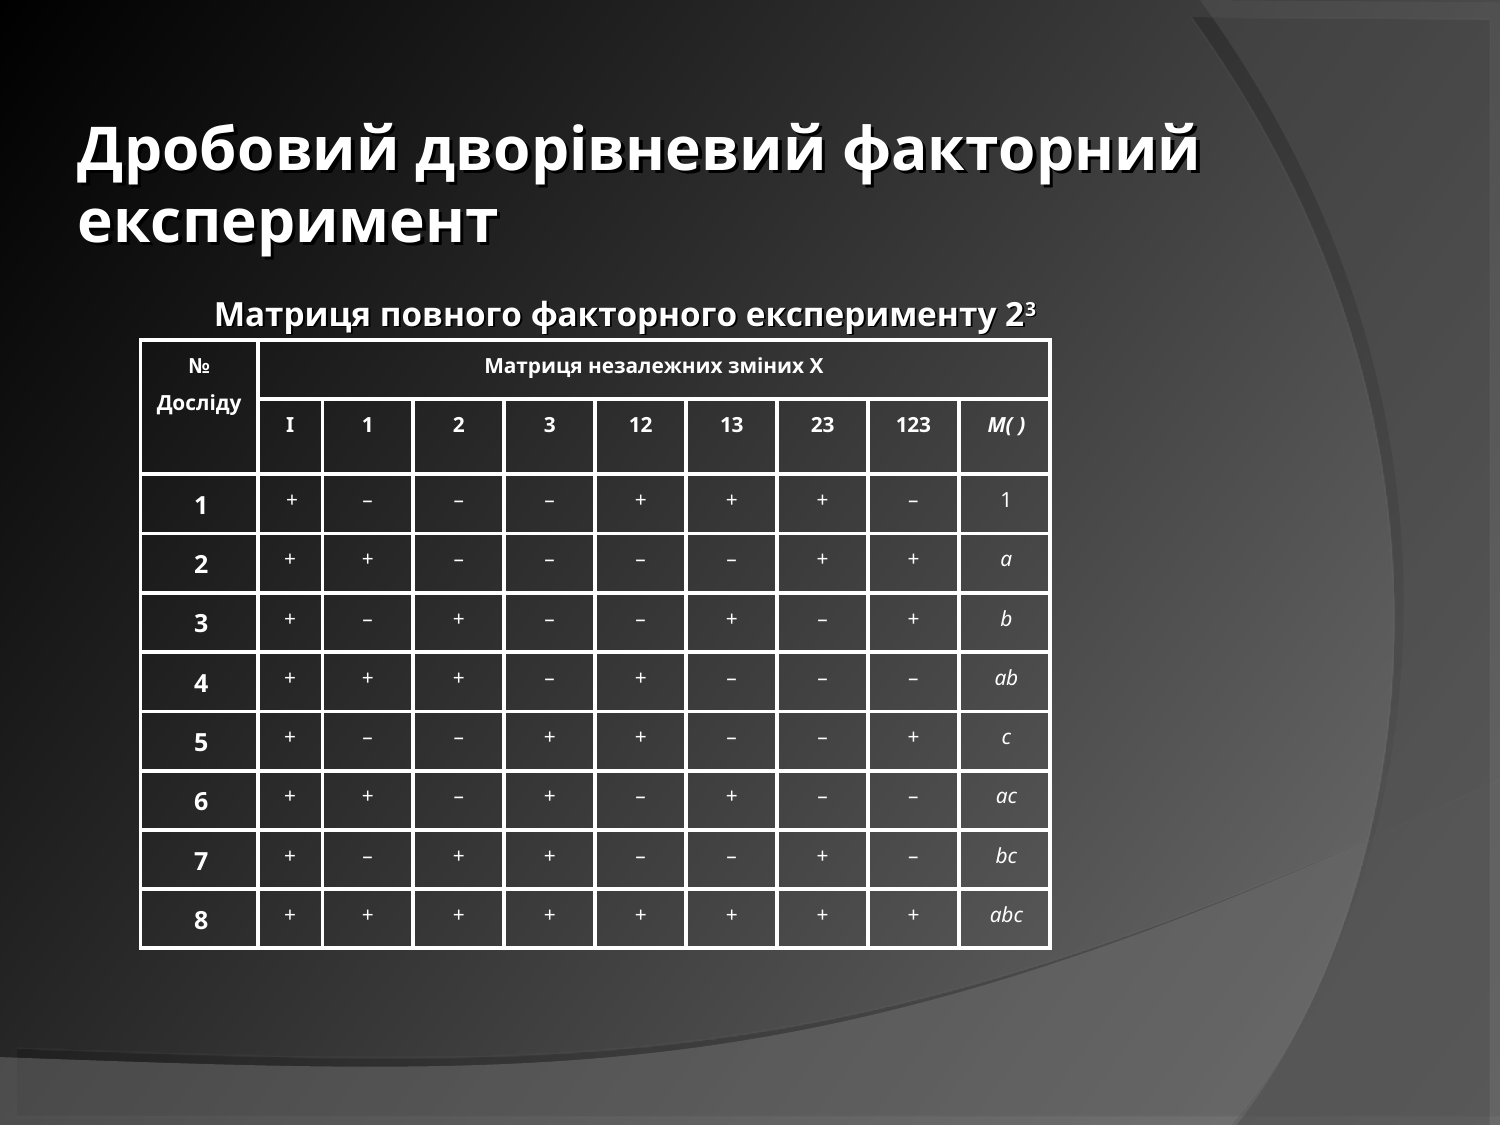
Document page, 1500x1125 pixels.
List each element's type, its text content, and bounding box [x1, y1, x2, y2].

table_cell – [870, 476, 957, 532]
table_cell + [870, 535, 957, 591]
table_cell 1 [142, 476, 256, 532]
table_cell + [415, 654, 502, 710]
table_cell – [688, 832, 775, 887]
table_cell + [260, 535, 321, 591]
table_cell + [506, 713, 593, 769]
table_cell + [597, 713, 684, 769]
text_box Матриця повного факторного експерименту 23 [199, 292, 1126, 364]
table_cell + [779, 832, 866, 887]
table_cell – [779, 654, 866, 710]
table_cell – [870, 773, 957, 828]
table_cell – [324, 713, 411, 769]
table_cell – [688, 535, 775, 591]
table_cell + [779, 891, 866, 946]
table_cell – [506, 654, 593, 710]
table_cell 7 [142, 832, 256, 887]
table_cell – [506, 535, 593, 591]
table_cell – [688, 713, 775, 769]
table_cell + [260, 595, 321, 650]
table_cell – [324, 476, 411, 532]
table_cell 13 [688, 401, 775, 472]
table_cell + [324, 773, 411, 828]
table_cell – [415, 773, 502, 828]
table_cell 3 [142, 595, 256, 650]
table_cell – [688, 654, 775, 710]
table_cell – [597, 832, 684, 887]
table_cell + [688, 595, 775, 650]
table_cell + [260, 773, 321, 828]
table_cell I [260, 401, 321, 472]
table_cell – [415, 476, 502, 532]
table_cell + [688, 891, 775, 946]
table_cell + [415, 832, 502, 887]
table_cell 4 [142, 654, 256, 710]
table_cell + [870, 713, 957, 769]
table_cell – [415, 713, 502, 769]
table_cell – [506, 476, 593, 532]
table_cell – [597, 773, 684, 828]
table_cell ас [961, 773, 1048, 828]
table_cell – [779, 713, 866, 769]
table_cell + [597, 891, 684, 946]
table_cell 2 [142, 535, 256, 591]
table_cell с [961, 713, 1048, 769]
table_cell 8 [142, 891, 256, 946]
table_cell – [415, 535, 502, 591]
table_cell + [506, 773, 593, 828]
table_cell + [415, 595, 502, 650]
table_cell 6 [142, 773, 256, 828]
table_cell + [779, 476, 866, 532]
table_cell аbс [961, 891, 1048, 946]
table_cell + [597, 654, 684, 710]
table_cell + [260, 713, 321, 769]
table_cell 1 [324, 401, 411, 472]
table_cell b [961, 595, 1048, 650]
table_cell – [597, 595, 684, 650]
table_cell – [779, 773, 866, 828]
table_cell + [870, 891, 957, 946]
table_cell + [506, 832, 593, 887]
table_cell а [961, 535, 1048, 591]
table_cell 23 [779, 401, 866, 472]
table_cell 1 [961, 476, 1048, 532]
table_cell аb [961, 654, 1048, 710]
table_header № Досліду [142, 342, 256, 472]
table_cell + [597, 476, 684, 532]
table_cell + [324, 535, 411, 591]
table_cell + [688, 773, 775, 828]
table_cell – [870, 654, 957, 710]
table_cell + [260, 654, 321, 710]
table_cell + [415, 891, 502, 946]
table_cell М( ) [961, 401, 1048, 472]
table_cell – [324, 832, 411, 887]
table_cell – [779, 595, 866, 650]
table_cell – [597, 535, 684, 591]
table_cell 3 [506, 401, 593, 472]
table_cell + [506, 891, 593, 946]
table_cell – [870, 832, 957, 887]
table_cell 12 [597, 401, 684, 472]
table_cell + [260, 832, 321, 887]
table_cell – [324, 595, 411, 650]
table_cell 5 [142, 713, 256, 769]
table_cell 2 [415, 401, 502, 472]
table_cell + [260, 891, 321, 946]
table_cell + [324, 654, 411, 710]
table_cell – [506, 595, 593, 650]
table_cell + [779, 535, 866, 591]
table_header Матриця незалежних зміних X [260, 342, 1048, 397]
table_cell bс [961, 832, 1048, 887]
table_cell + [260, 476, 321, 532]
title Дробовий дворівневий факторний експеримент [70, 101, 1254, 263]
table_cell 123 [870, 401, 957, 472]
table_cell + [870, 595, 957, 650]
table_cell + [324, 891, 411, 946]
table_cell + [688, 476, 775, 532]
